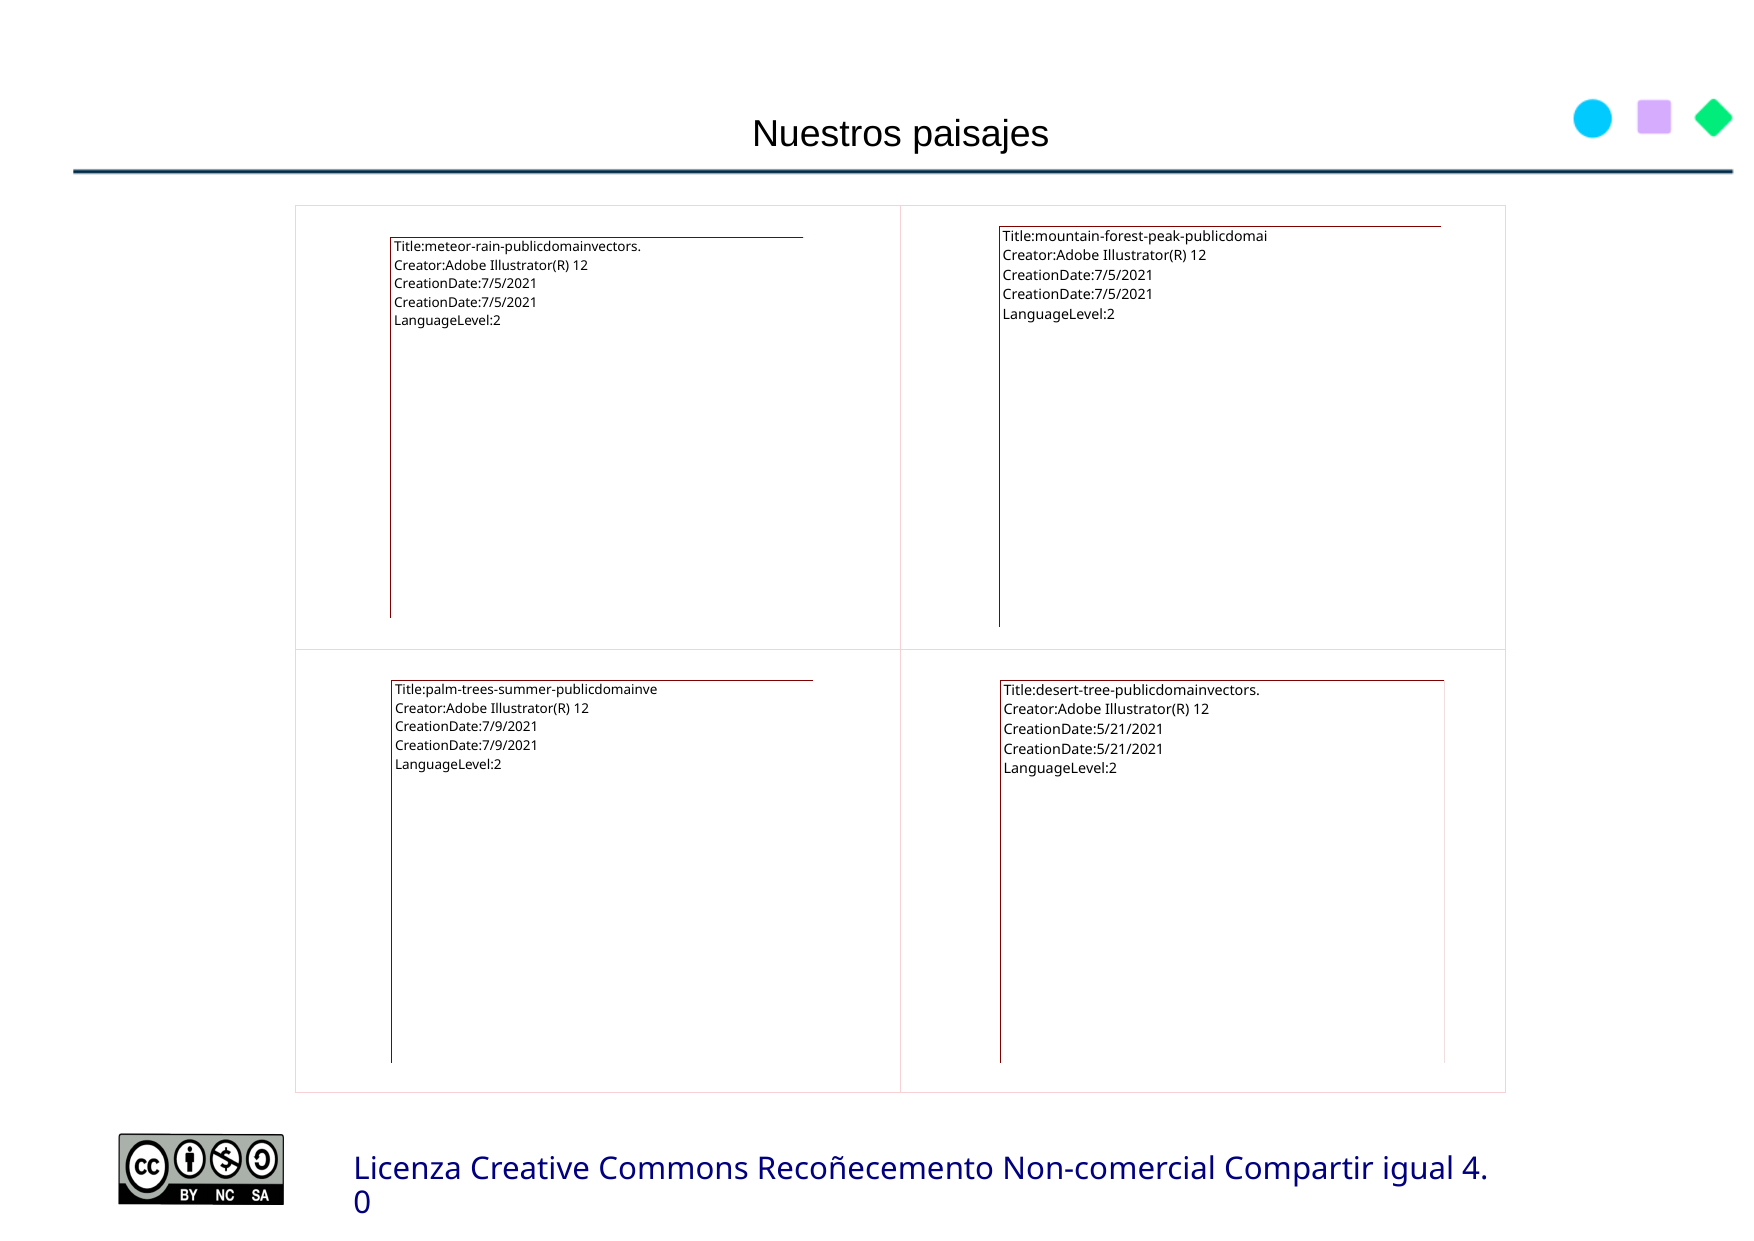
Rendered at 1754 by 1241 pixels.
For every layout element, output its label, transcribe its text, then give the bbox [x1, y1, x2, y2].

picture [389, 236, 804, 618]
table_cell [296, 650, 900, 1092]
picture [998, 225, 1446, 627]
picture [998, 679, 1449, 1063]
table_cell [901, 650, 1505, 1092]
picture [118, 1133, 284, 1205]
picture [59, 70, 1743, 197]
picture [390, 679, 813, 1063]
text_box Licenza Creative Commons Recoñecemento Non-comercial Compartir igual 4.0 [338, 1119, 1506, 1217]
table_header [901, 206, 1505, 649]
table_header [296, 206, 900, 649]
